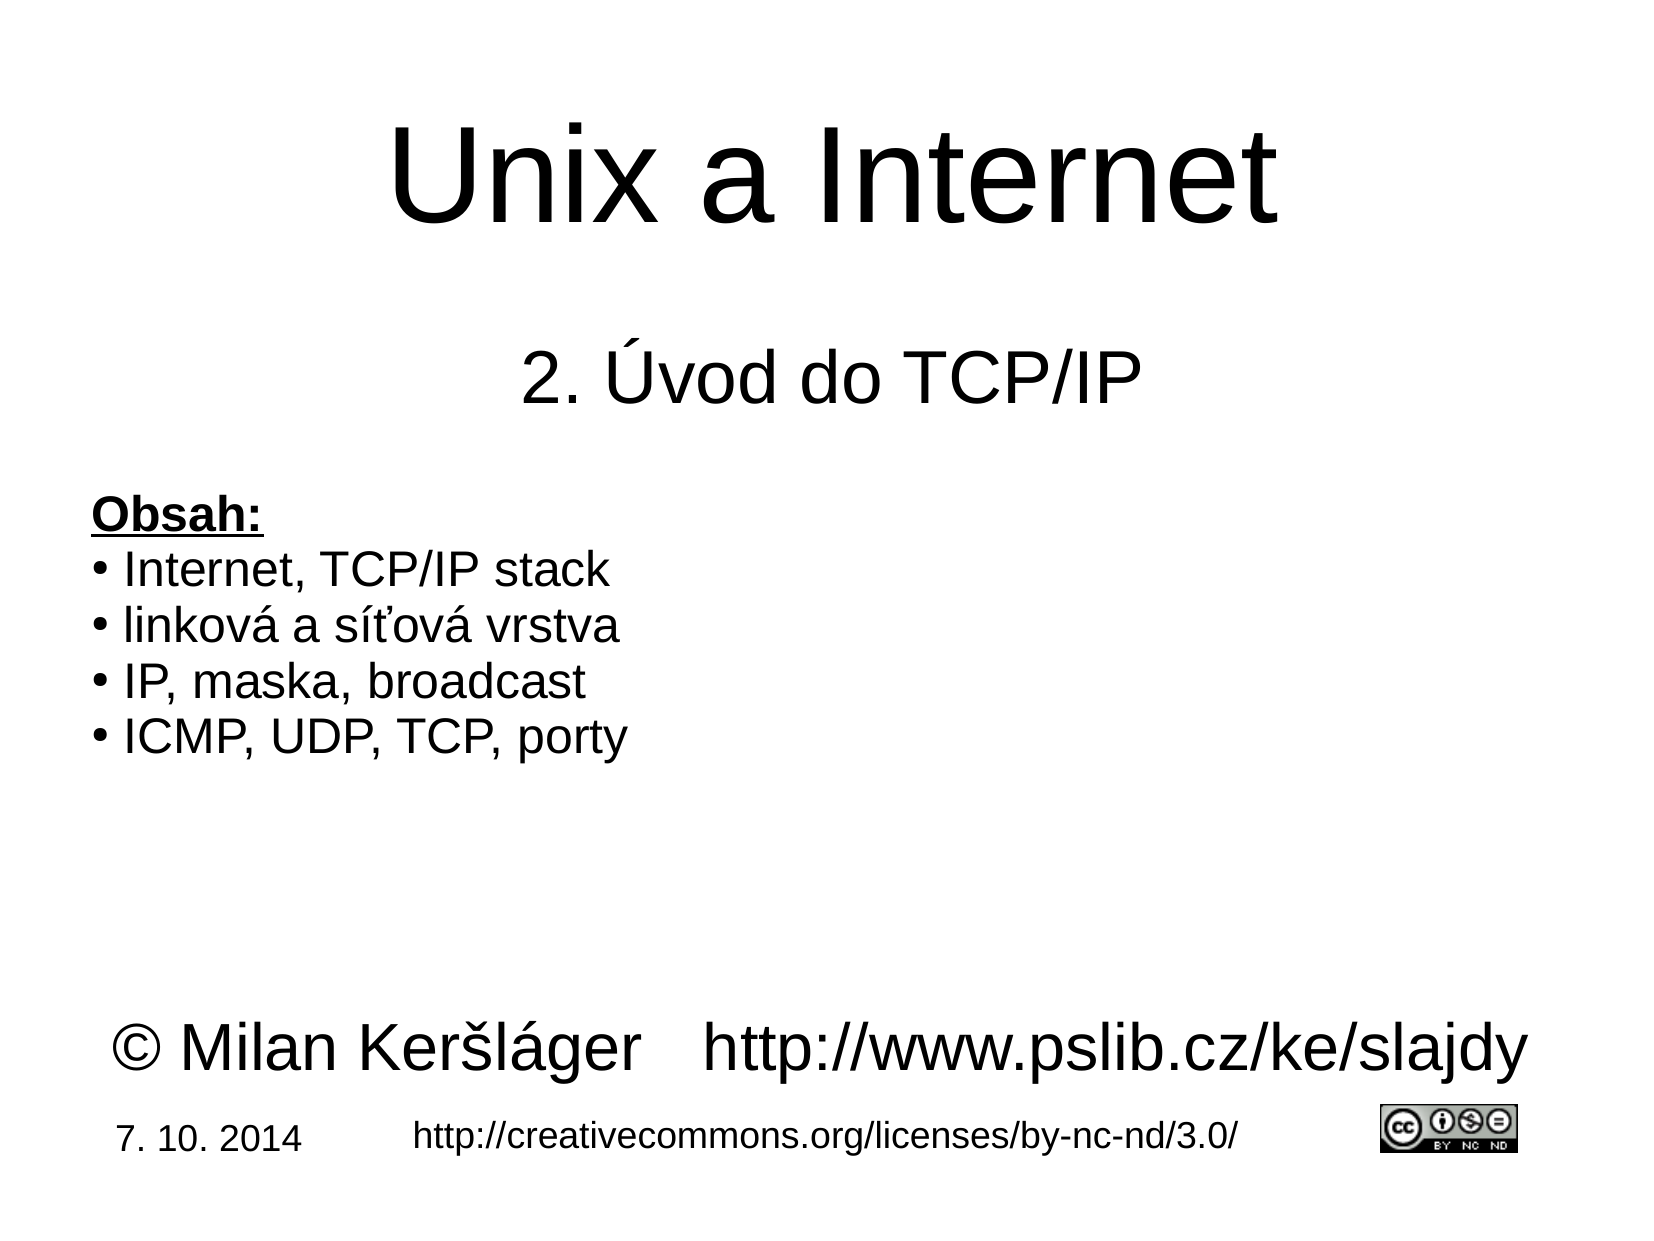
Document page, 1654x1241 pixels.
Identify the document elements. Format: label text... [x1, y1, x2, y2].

picture [1380, 1104, 1518, 1153]
text_box Obsah: Internet, TCP/IP stack linková a síťová vrstva IP, maska, broadcast ICMP, UDP, TCP, porty [76, 478, 1583, 772]
list © Milan Keršláger http://www.pslib.cz/ke/slajdy [76, 1009, 1565, 1087]
text_box http://creativecommons.org/licenses/by-nc-nd/3.0/ [339, 1107, 1313, 1165]
text_box 7. 10. 2014 [100, 1110, 337, 1168]
title Unix a Internet 2. Úvod do TCP/IP [88, 56, 1577, 461]
